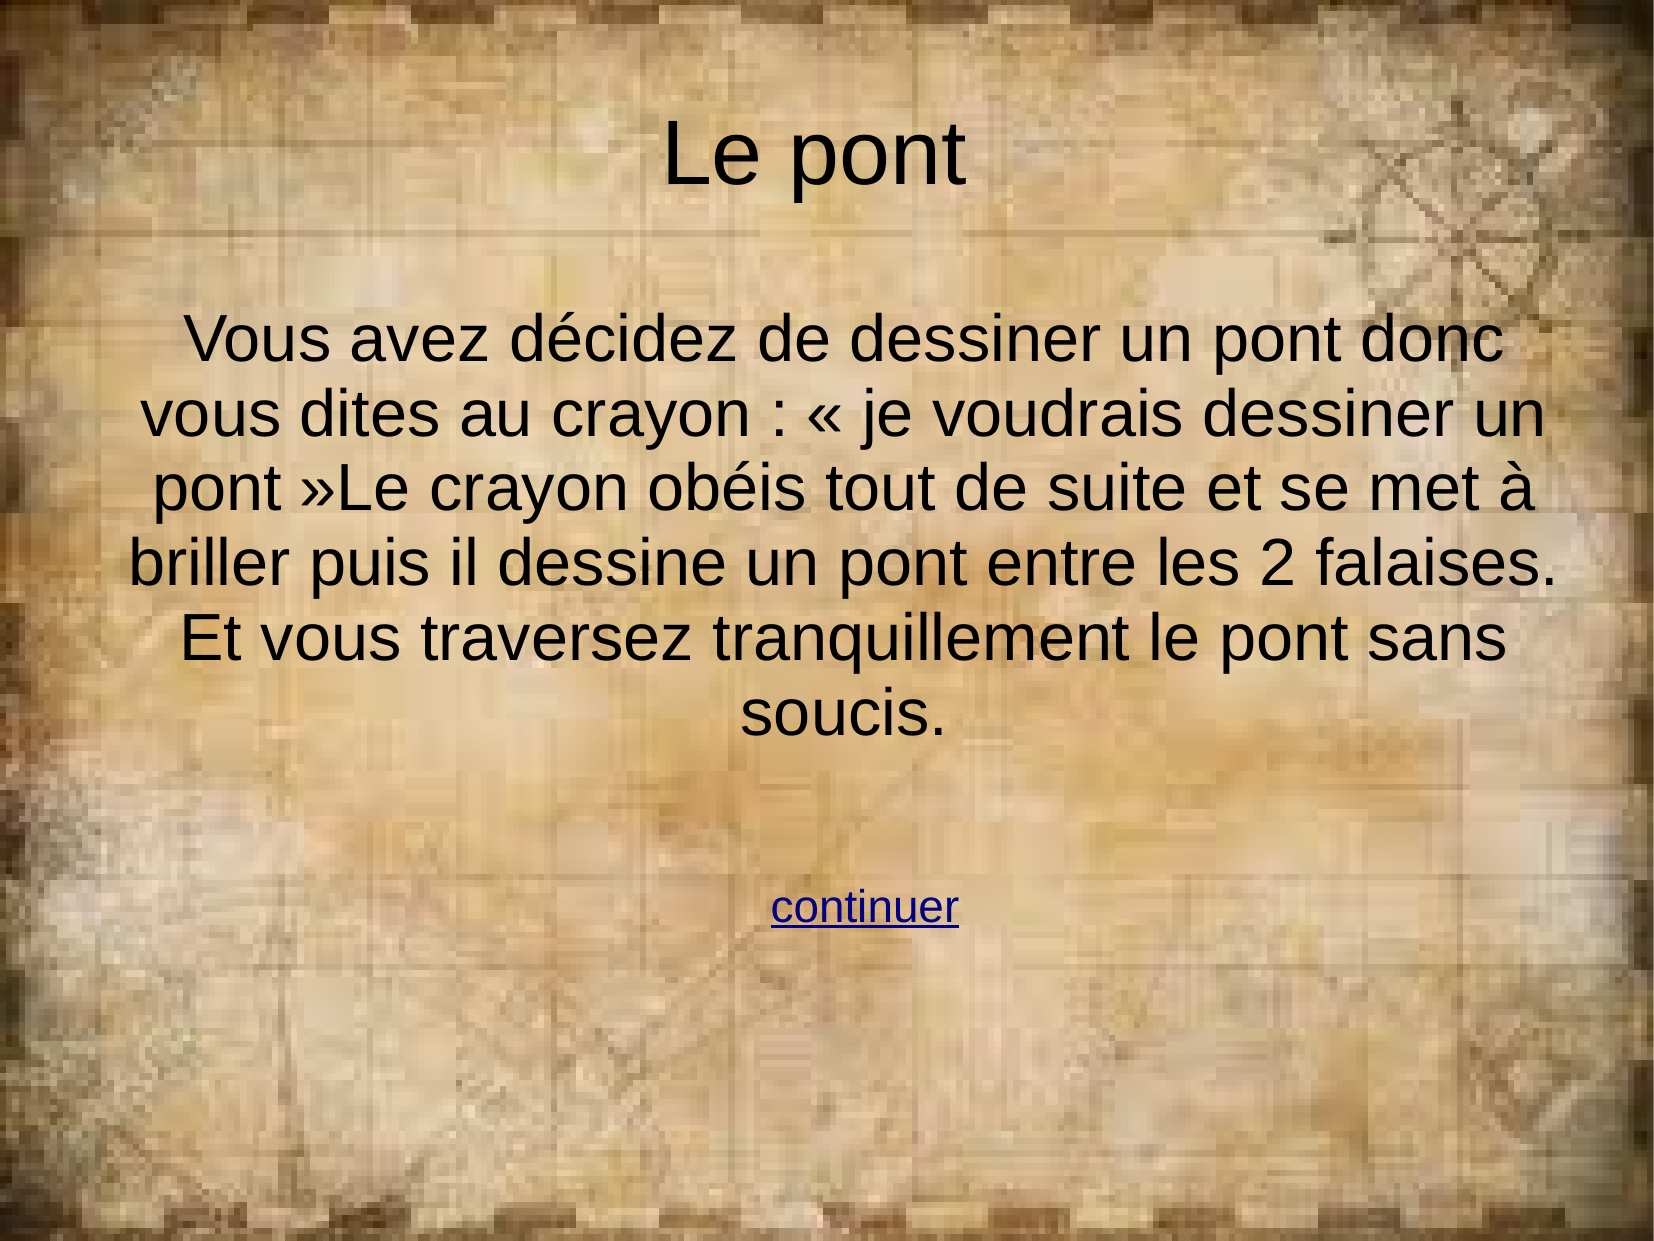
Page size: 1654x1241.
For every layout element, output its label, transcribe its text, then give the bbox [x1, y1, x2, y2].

text_box continuer [755, 885, 1040, 981]
title Le pont [82, 49, 1571, 165]
subtitle Vous avez décidez de dessiner un pont donc vous dites au crayon : « je voudrais dessiner un pont »Le crayon obéis tout de suite et se met à briller puis il dessine un pont entre les 2 falaises. Et vous traversez tranquillement le pont sans soucis. [82, 165, 1571, 885]
picture [0, 0, 1654, 1241]
